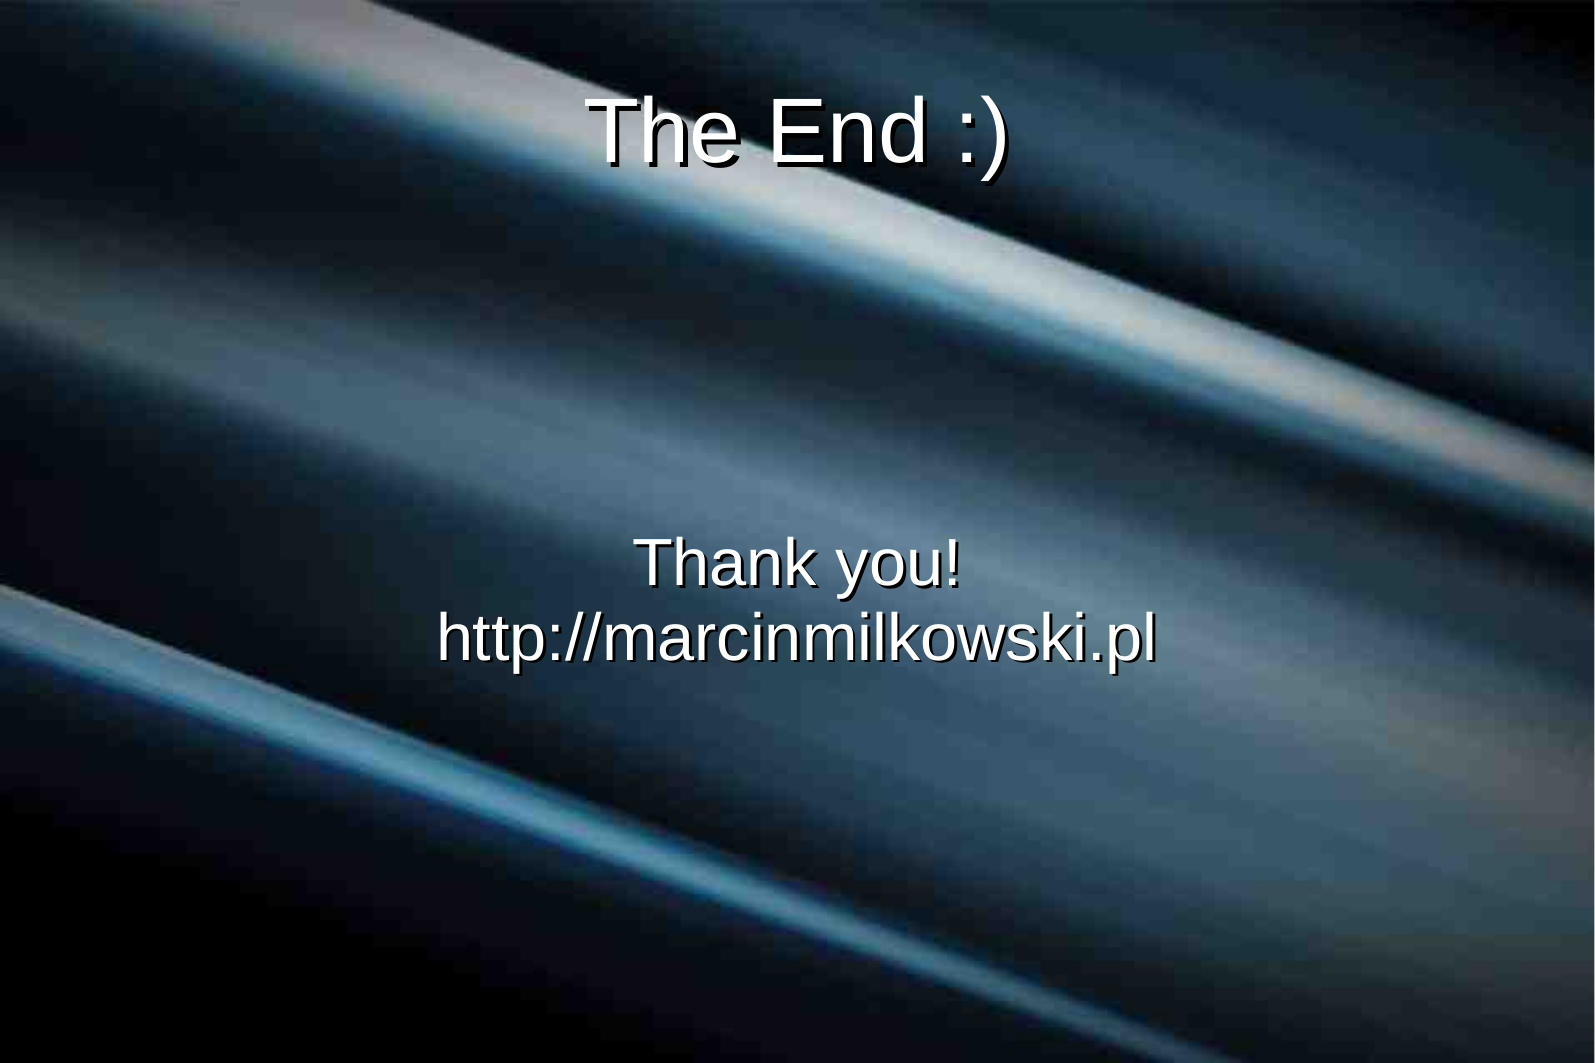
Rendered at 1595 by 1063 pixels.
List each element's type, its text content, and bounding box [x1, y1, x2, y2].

picture [0, 0, 1595, 1063]
subtitle Thank you! http://marcinmilkowski.pl [79, 256, 1515, 943]
title The End :) [79, 42, 1515, 220]
